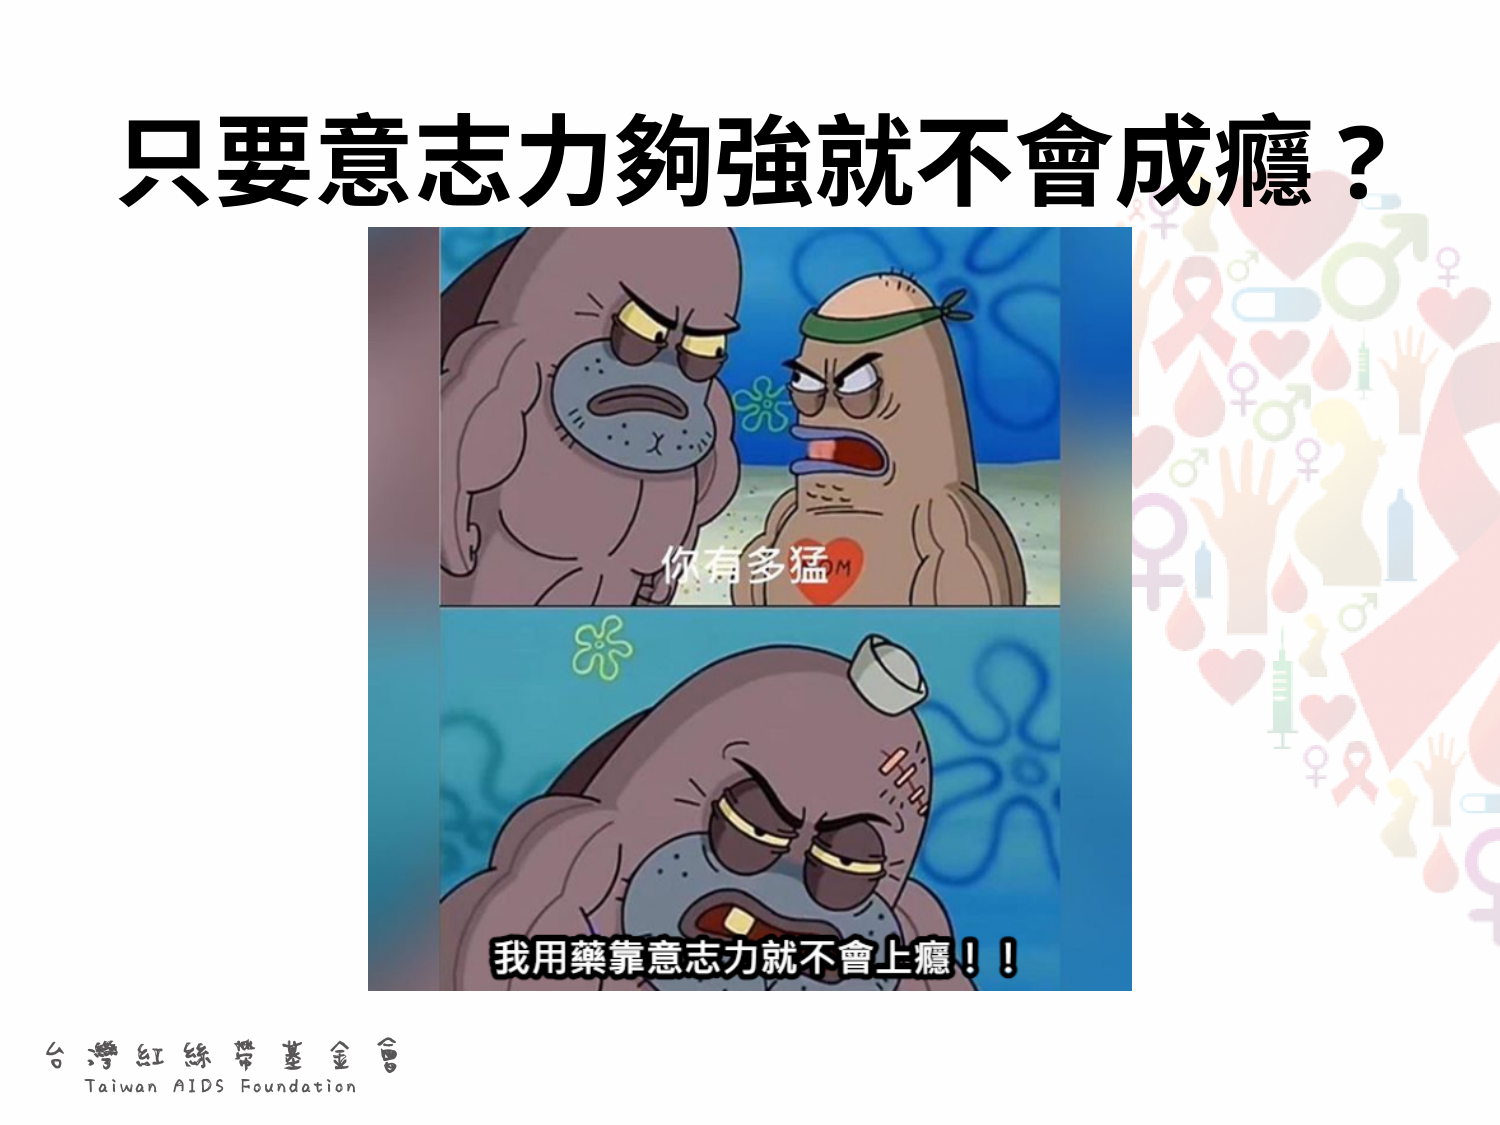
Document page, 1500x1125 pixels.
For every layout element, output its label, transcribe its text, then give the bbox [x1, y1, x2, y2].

picture [0, 0, 1500, 1125]
text_box 只要意志力夠強就不會成癮? [53, 91, 1447, 227]
